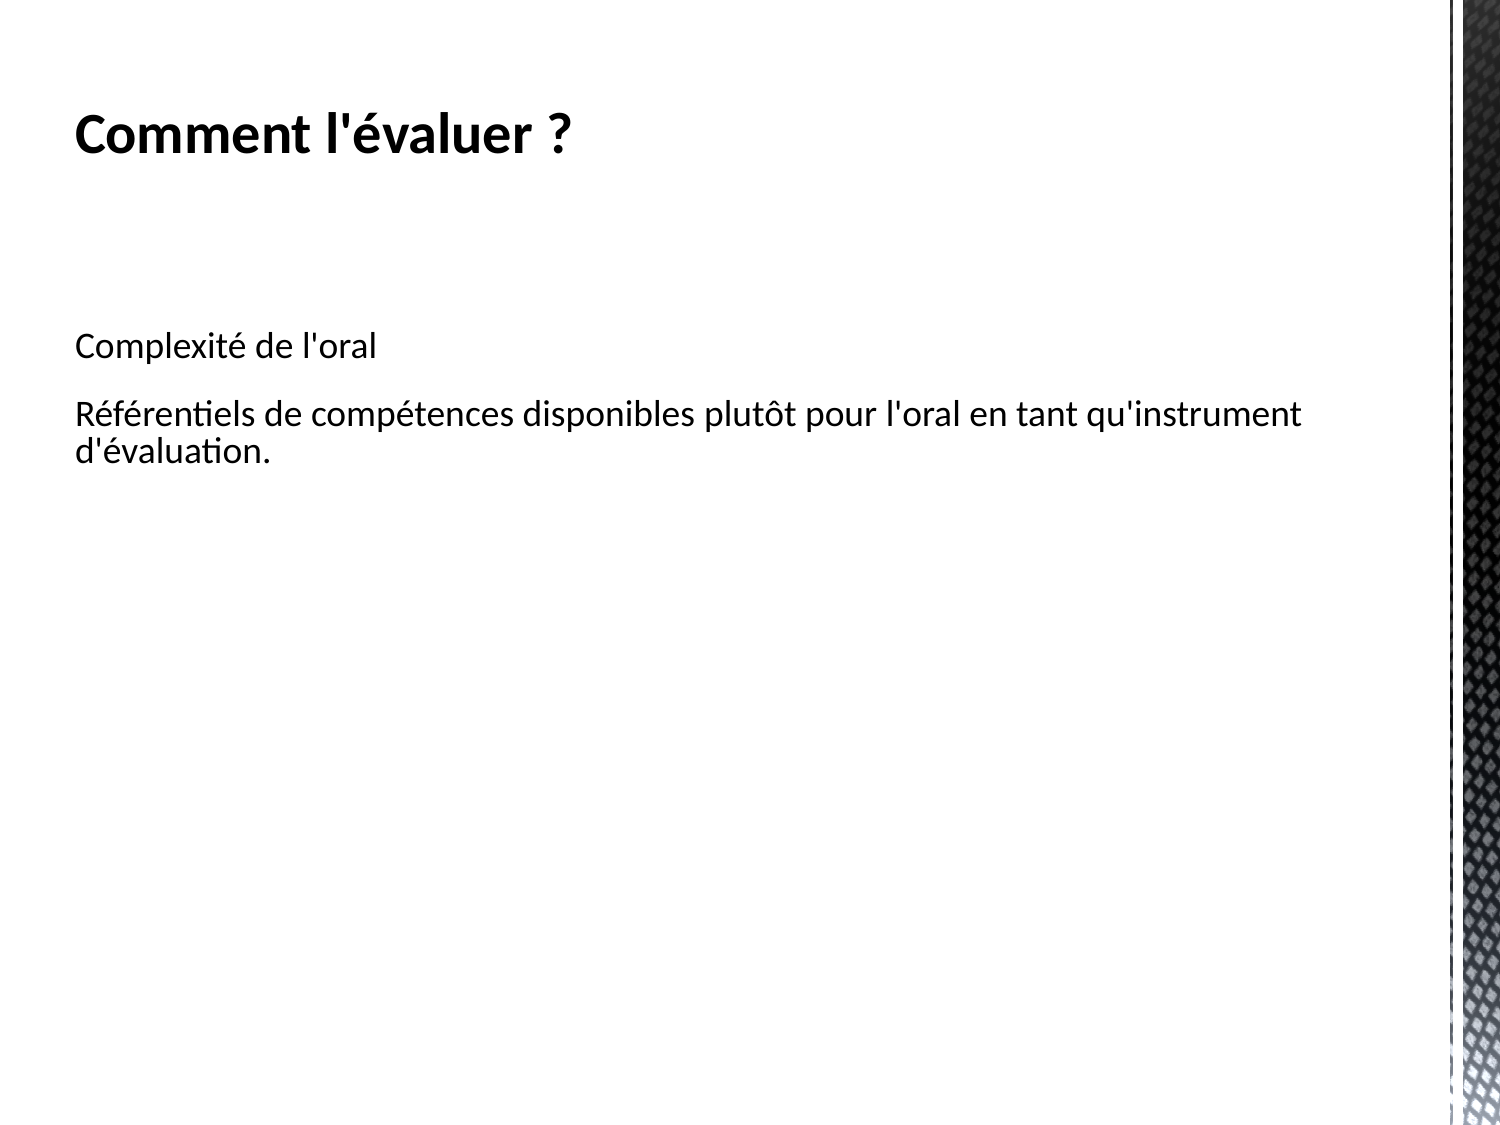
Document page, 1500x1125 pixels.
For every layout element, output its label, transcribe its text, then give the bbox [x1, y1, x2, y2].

picture [1447, 0, 1500, 1125]
list Complexité de l'oral Référentiels de compétences disponibles plutôt pour l'oral en tant qu'instrument d'évaluation. [75, 263, 1425, 916]
title Comment l'évaluer ? [75, 44, 1425, 233]
